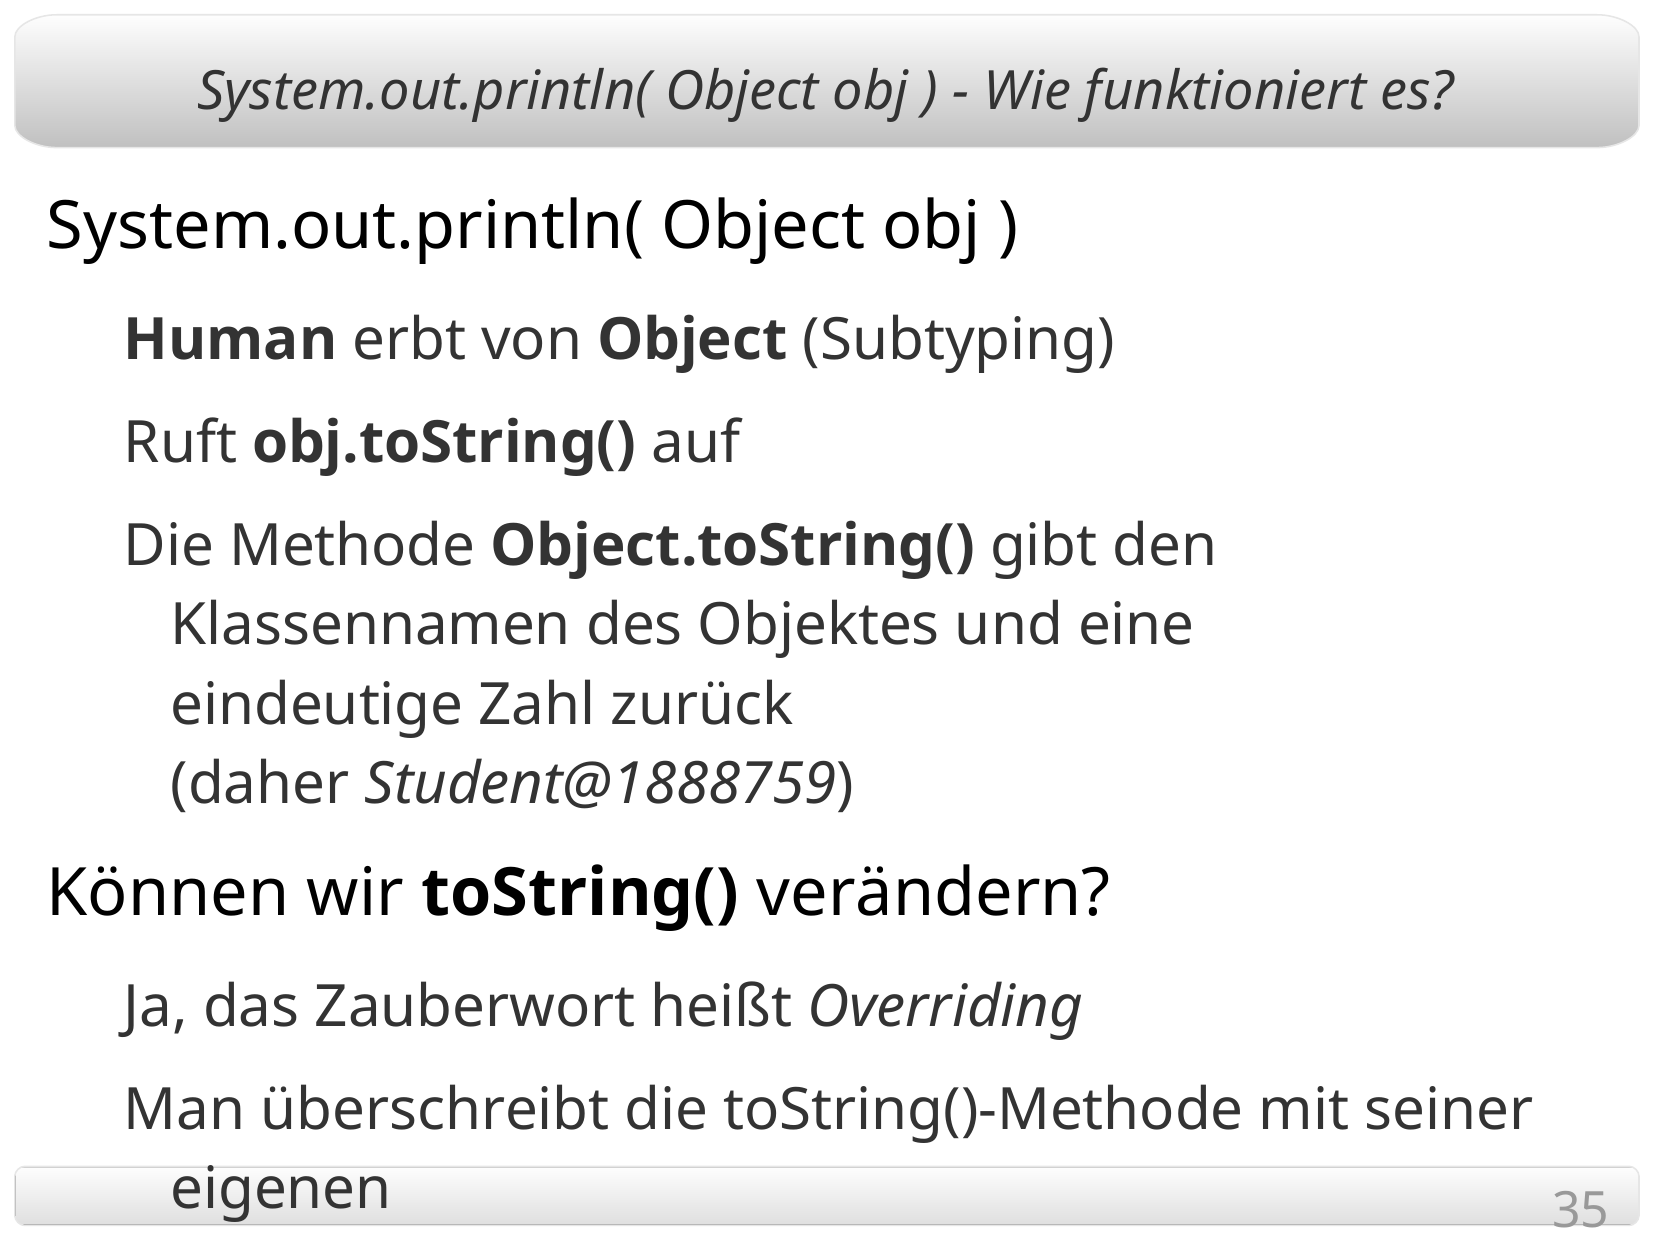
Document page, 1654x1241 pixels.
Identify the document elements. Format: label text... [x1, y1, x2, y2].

title System.out.println( Object obj ) - Wie funktioniert es? [29, 29, 1624, 147]
list System.out.println( Object obj ) Human erbt von Object (Subtyping) Ruft obj.toString() auf Die Methode Object.toString() gibt den Klassennamen des Objektes und eine eindeutige Zahl zurück (daher Student@1888759) Können wir toString() verändern? Ja, das Zauberwort heißt Overriding Man überschreibt die toString()-Methode mit seiner eigenen [29, 177, 1624, 1151]
